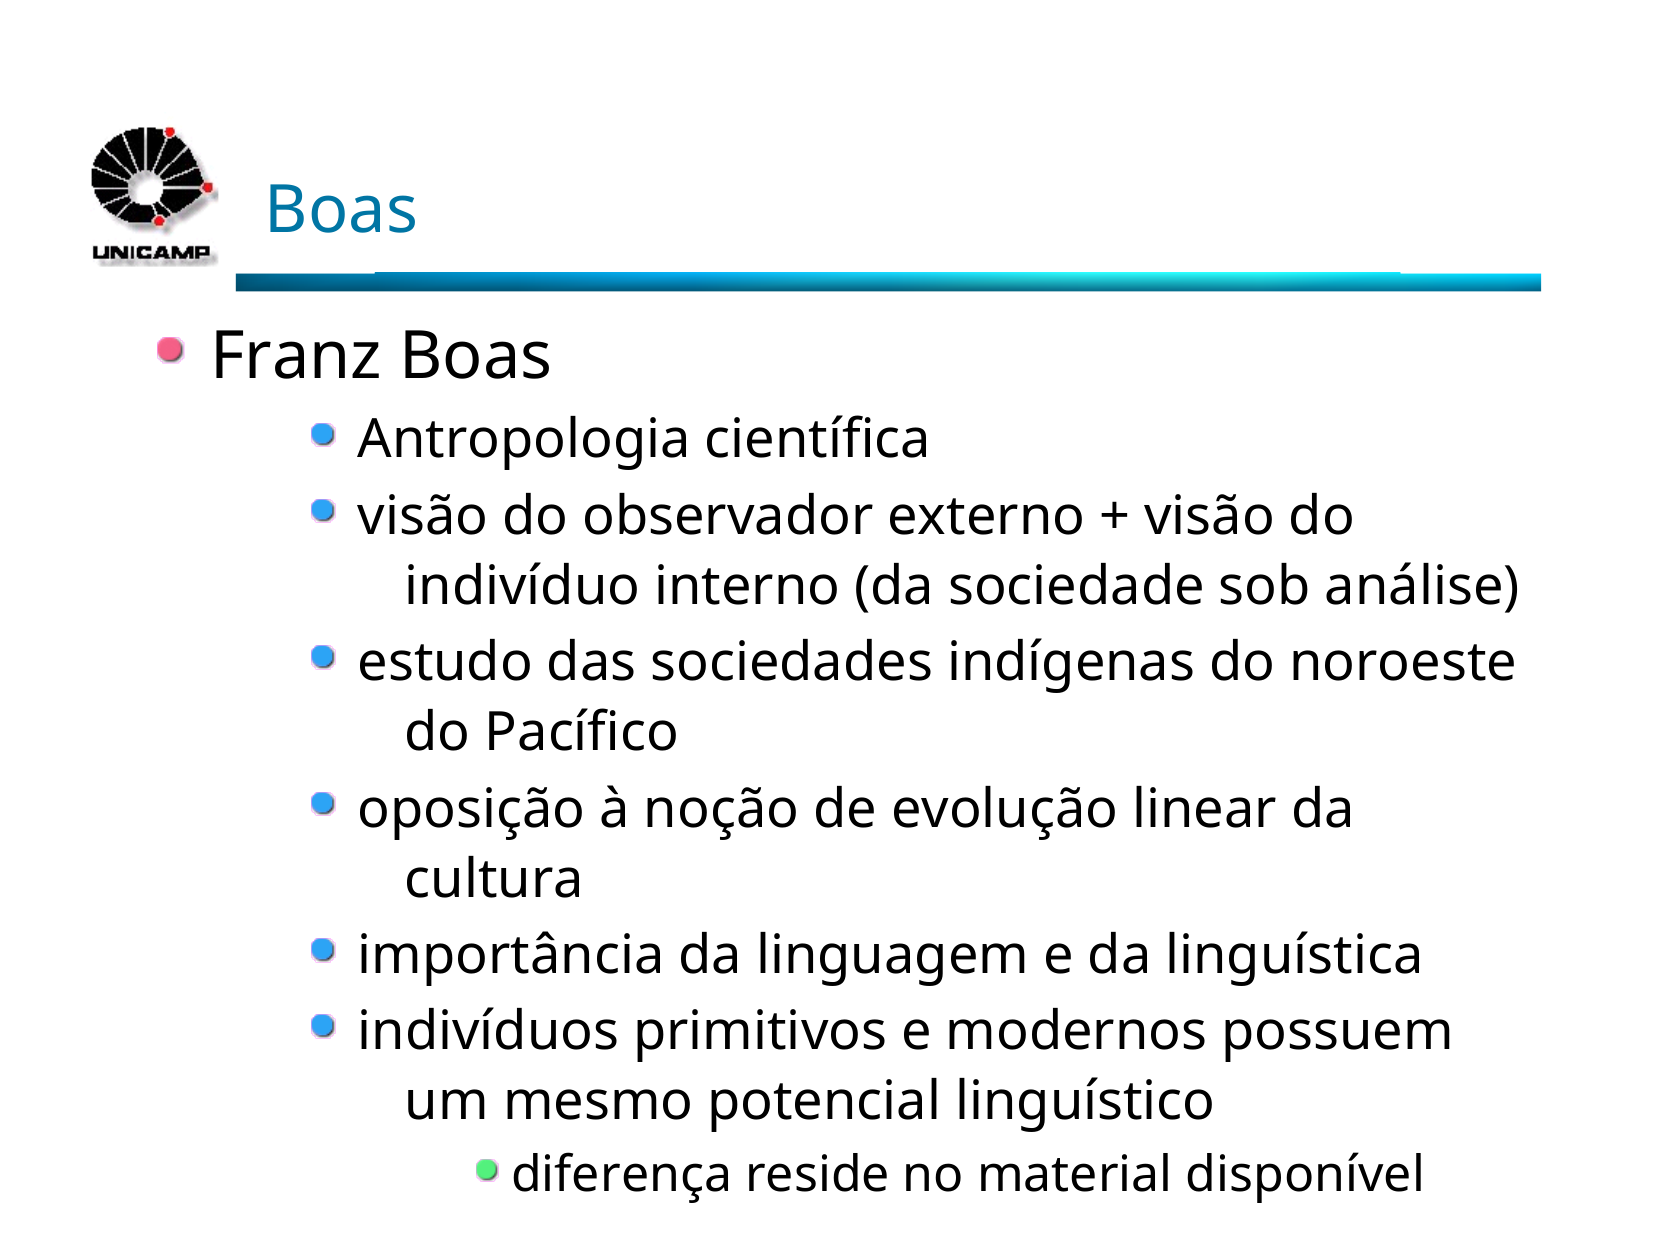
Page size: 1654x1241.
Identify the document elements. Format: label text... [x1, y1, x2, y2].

picture [125, 272, 1654, 295]
title Boas [264, 42, 1534, 250]
list Franz Boas Antropologia científica visão do observador externo + visão do indivíduo interno (da sociedade sob análise) estudo das sociedades indígenas do noroeste do Pacífico oposição à noção de evolução linear da cultura importância da linguagem e da linguística indivíduos primitivos e modernos possuem um mesmo potencial linguístico diferença reside no material disponível [121, 309, 1534, 1182]
